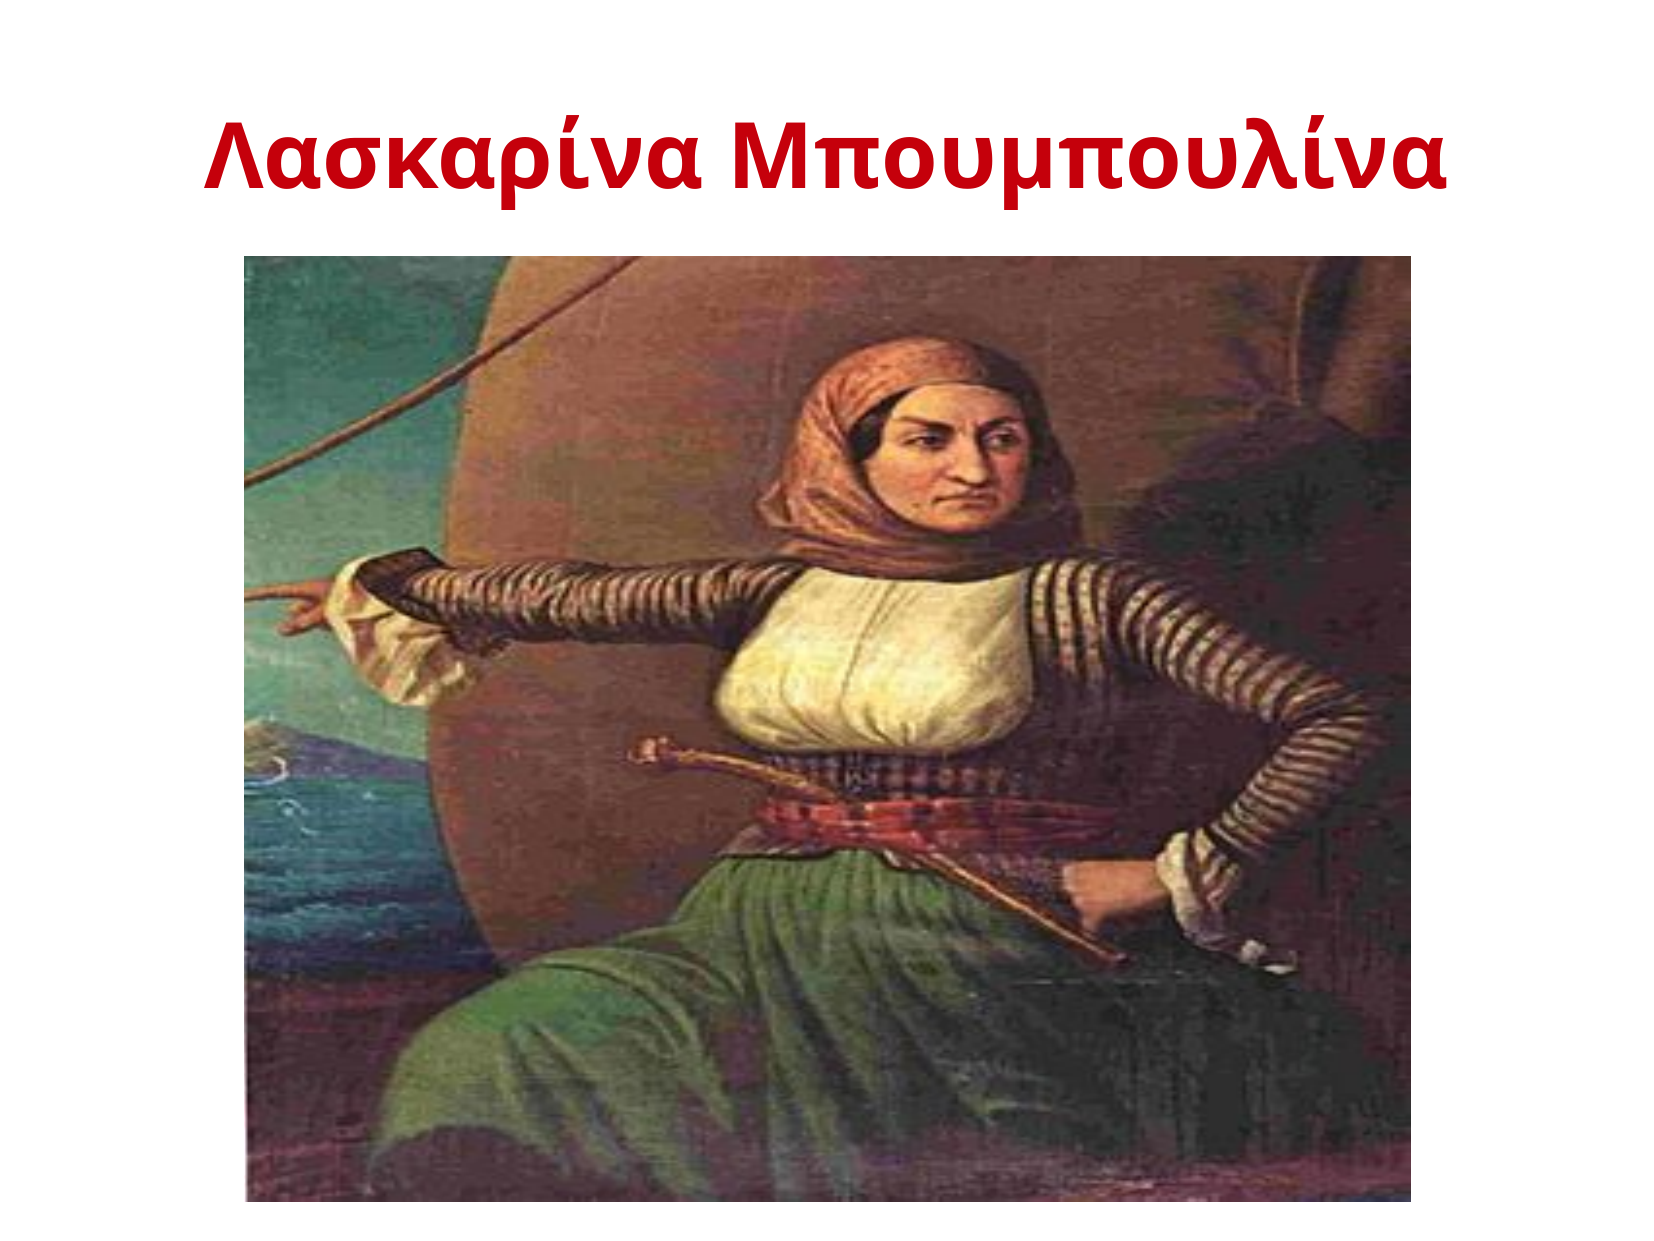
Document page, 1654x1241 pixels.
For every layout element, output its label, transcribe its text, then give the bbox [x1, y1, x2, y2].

title Λασκαρίνα Μπουμπουλίνα [82, 49, 1571, 257]
picture [244, 256, 1411, 1202]
